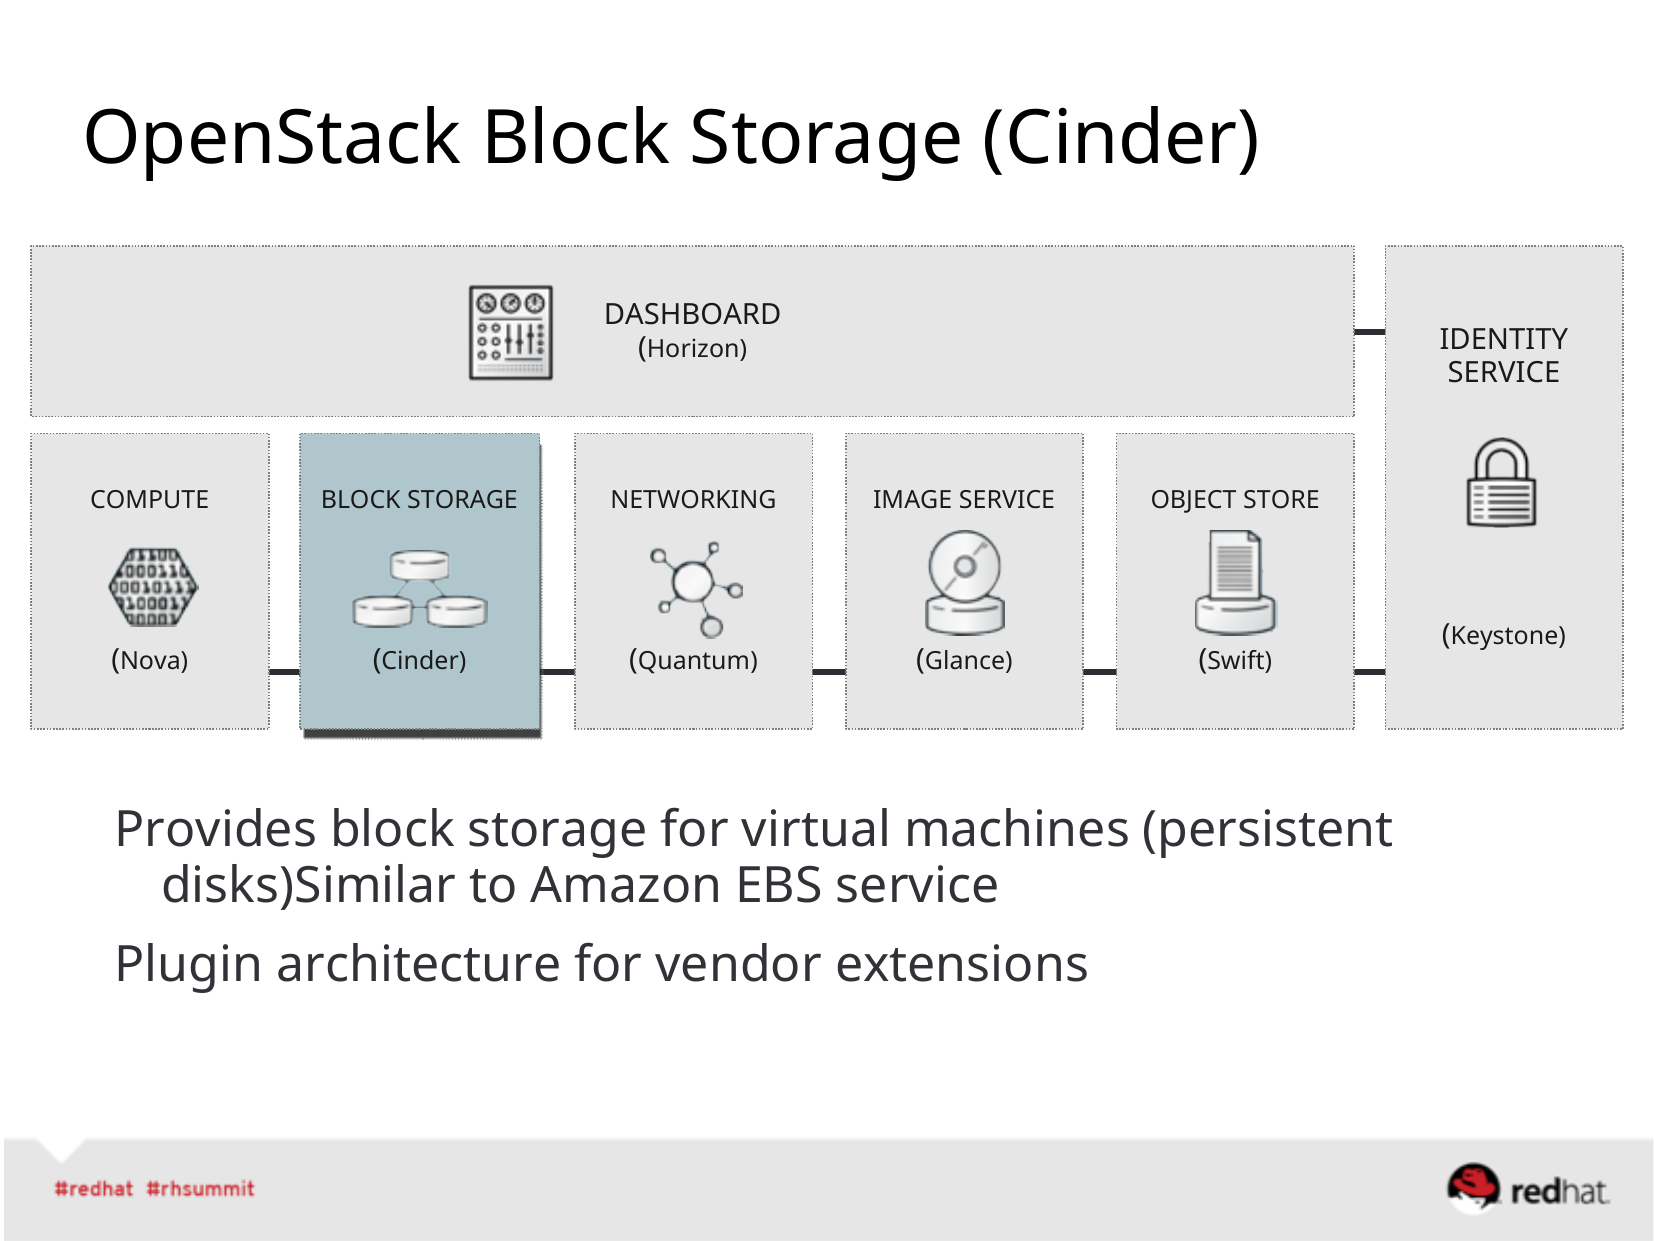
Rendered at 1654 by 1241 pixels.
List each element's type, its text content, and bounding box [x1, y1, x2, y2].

text_box IMAGE SERVICE (Glance) [845, 433, 1084, 730]
picture [4, 4, 1654, 1241]
text_box COMPUTE (Nova) [31, 433, 269, 730]
text_box NETWORKING (Quantum) [574, 433, 813, 730]
text_box Provides block storage for virtual machines (persistent disks)Similar to Amazon EBS service Plugin architecture for vendor extensions [39, 802, 1613, 1071]
text_box BLOCK STORAGE (Cinder) [299, 433, 540, 730]
text_box IDENTITY SERVICE (Keystone) [1385, 245, 1623, 730]
title OpenStack Block Storage (Cinder) [82, 52, 1571, 226]
text_box OBJECT STORE (Swift) [1116, 433, 1355, 730]
text_box DASHBOARD (Horizon) [31, 245, 1355, 417]
